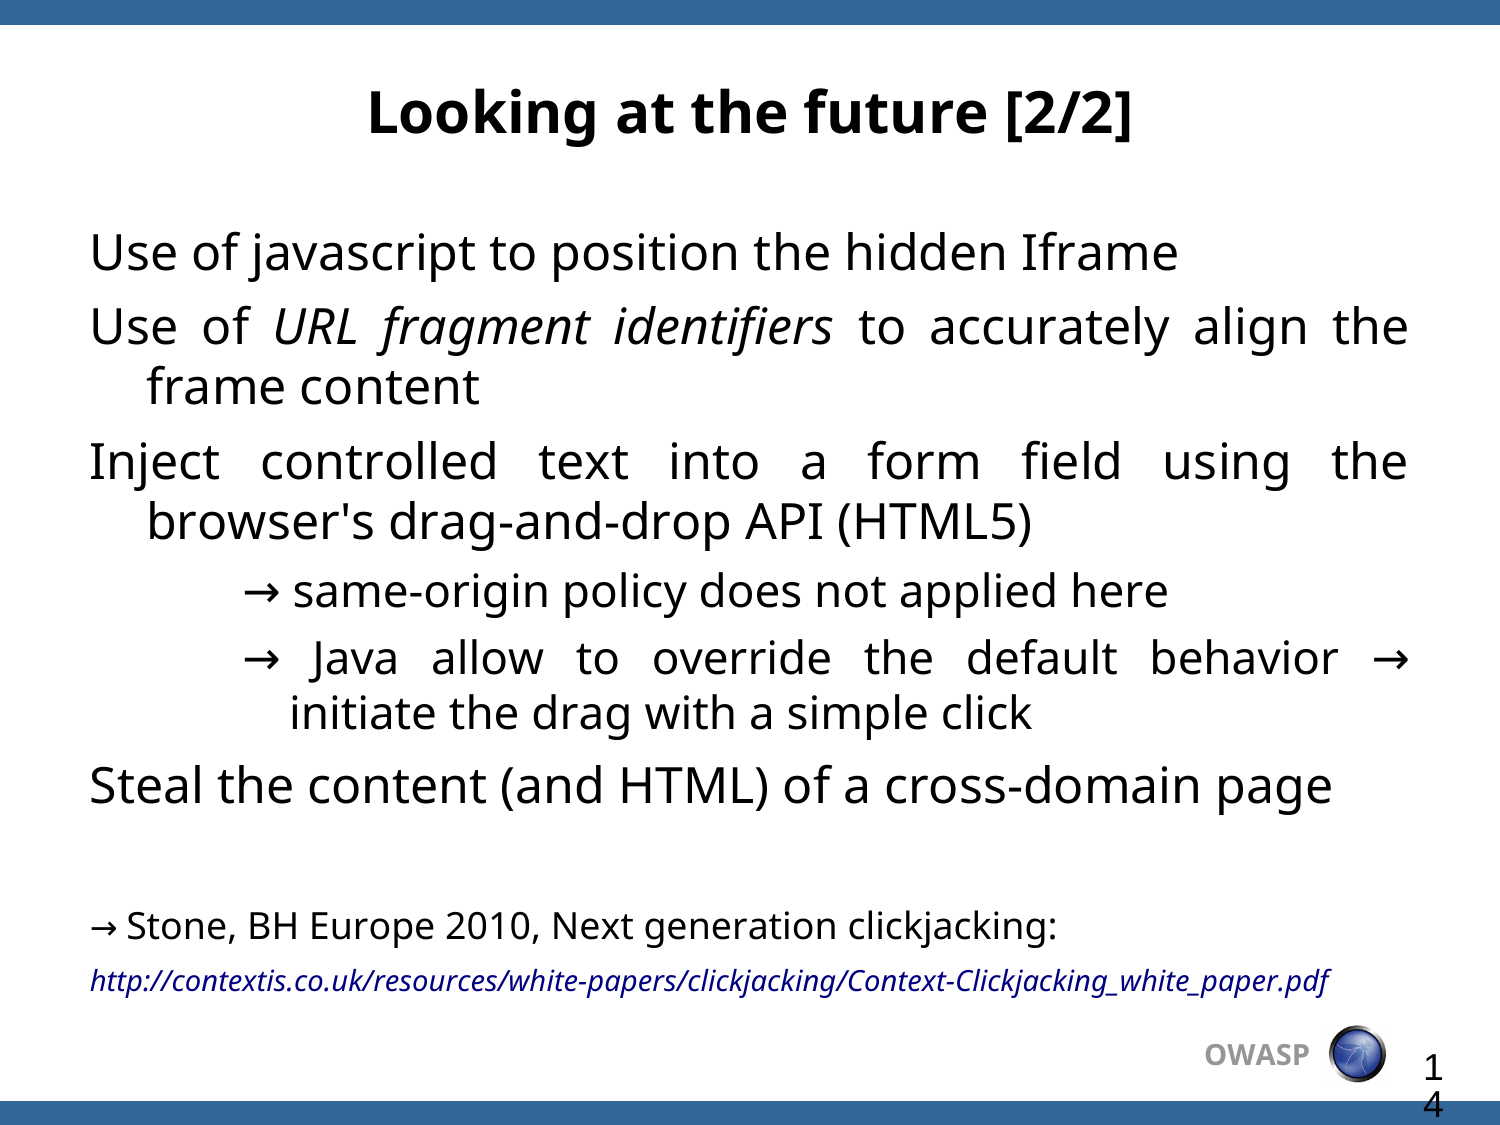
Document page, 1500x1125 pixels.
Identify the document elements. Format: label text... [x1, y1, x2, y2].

title Looking at the future [2/2] [75, 24, 1425, 196]
list Use of javascript to position the hidden Iframe Use of URL fragment identifiers to accurately align the frame content Inject controlled text into a form field using the browser's drag-and-drop API (HTML5) → same-origin policy does not applied here → Java allow to override the default behavior → initiate the drag with a simple click Steal the content (and HTML) of a cross-domain page → Stone, BH Europe 2010, Next generation clickjacking: http://contextis.co.uk/resources/white-papers/clickjacking/Context-Clickjacking_white_paper.pdf [75, 212, 1425, 1080]
